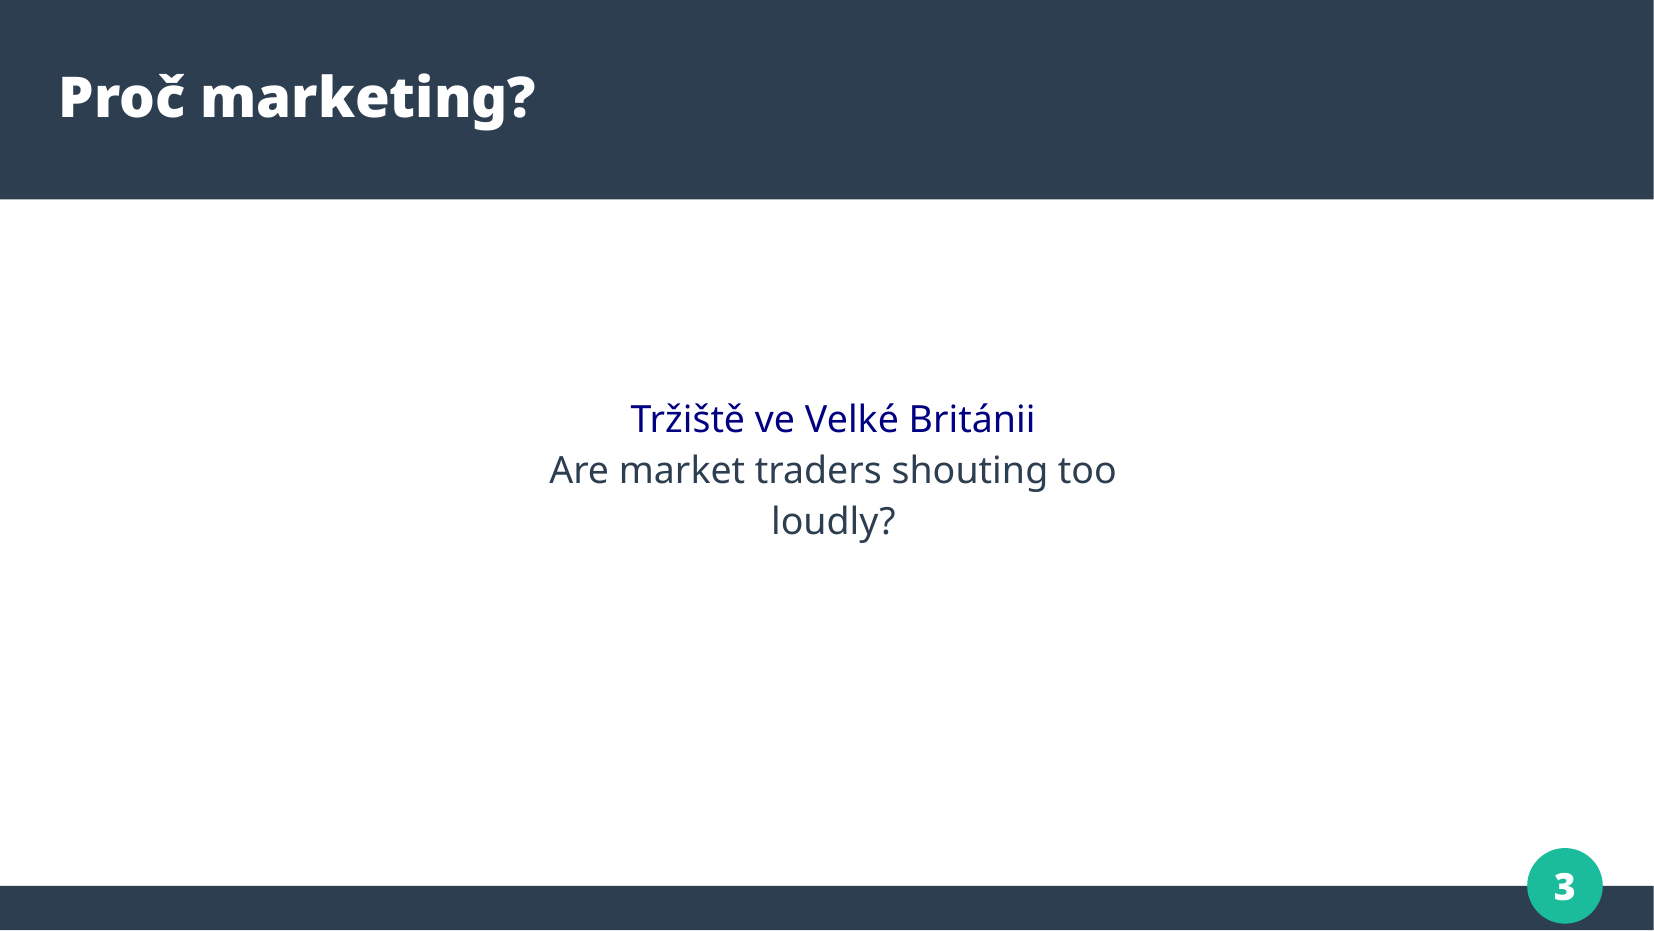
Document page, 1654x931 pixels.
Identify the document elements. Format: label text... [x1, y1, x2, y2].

text_box Tržiště ve Velké Británii Are market traders shouting too loudly? [504, 437, 1163, 501]
title Proč marketing? [59, 37, 1595, 155]
